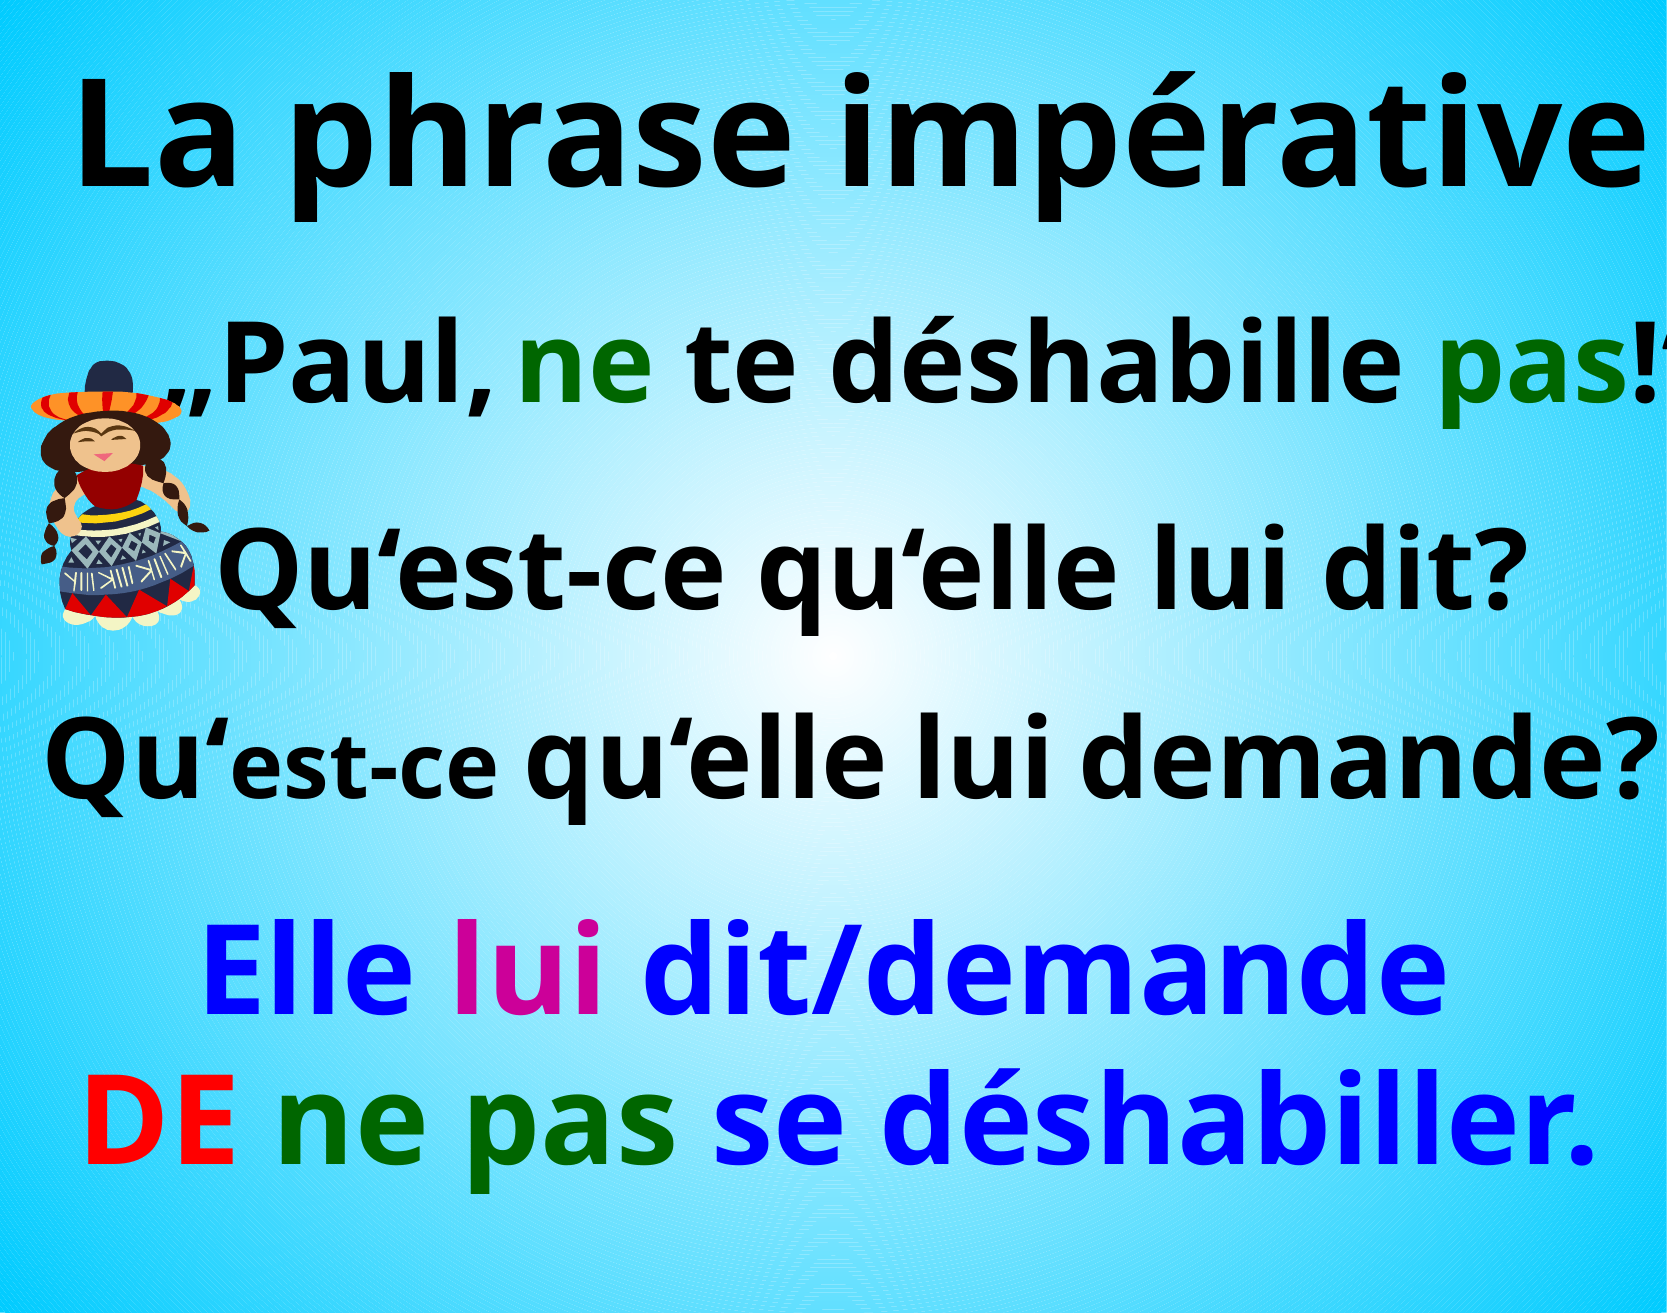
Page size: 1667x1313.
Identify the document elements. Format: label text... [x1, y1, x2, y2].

text_box La phrase impérative [54, 28, 1667, 224]
text_box Qu‘est-ce qu‘elle lui demande? [26, 678, 1667, 829]
text_box „Paul, ne te déshabille pas!“ [145, 282, 1667, 433]
picture [29, 359, 211, 632]
text_box Elle lui dit/demande DE ne pas se déshabiller. [0, 881, 1667, 1197]
text_box Qu‘est-ce qu‘elle lui dit? [199, 489, 1667, 640]
